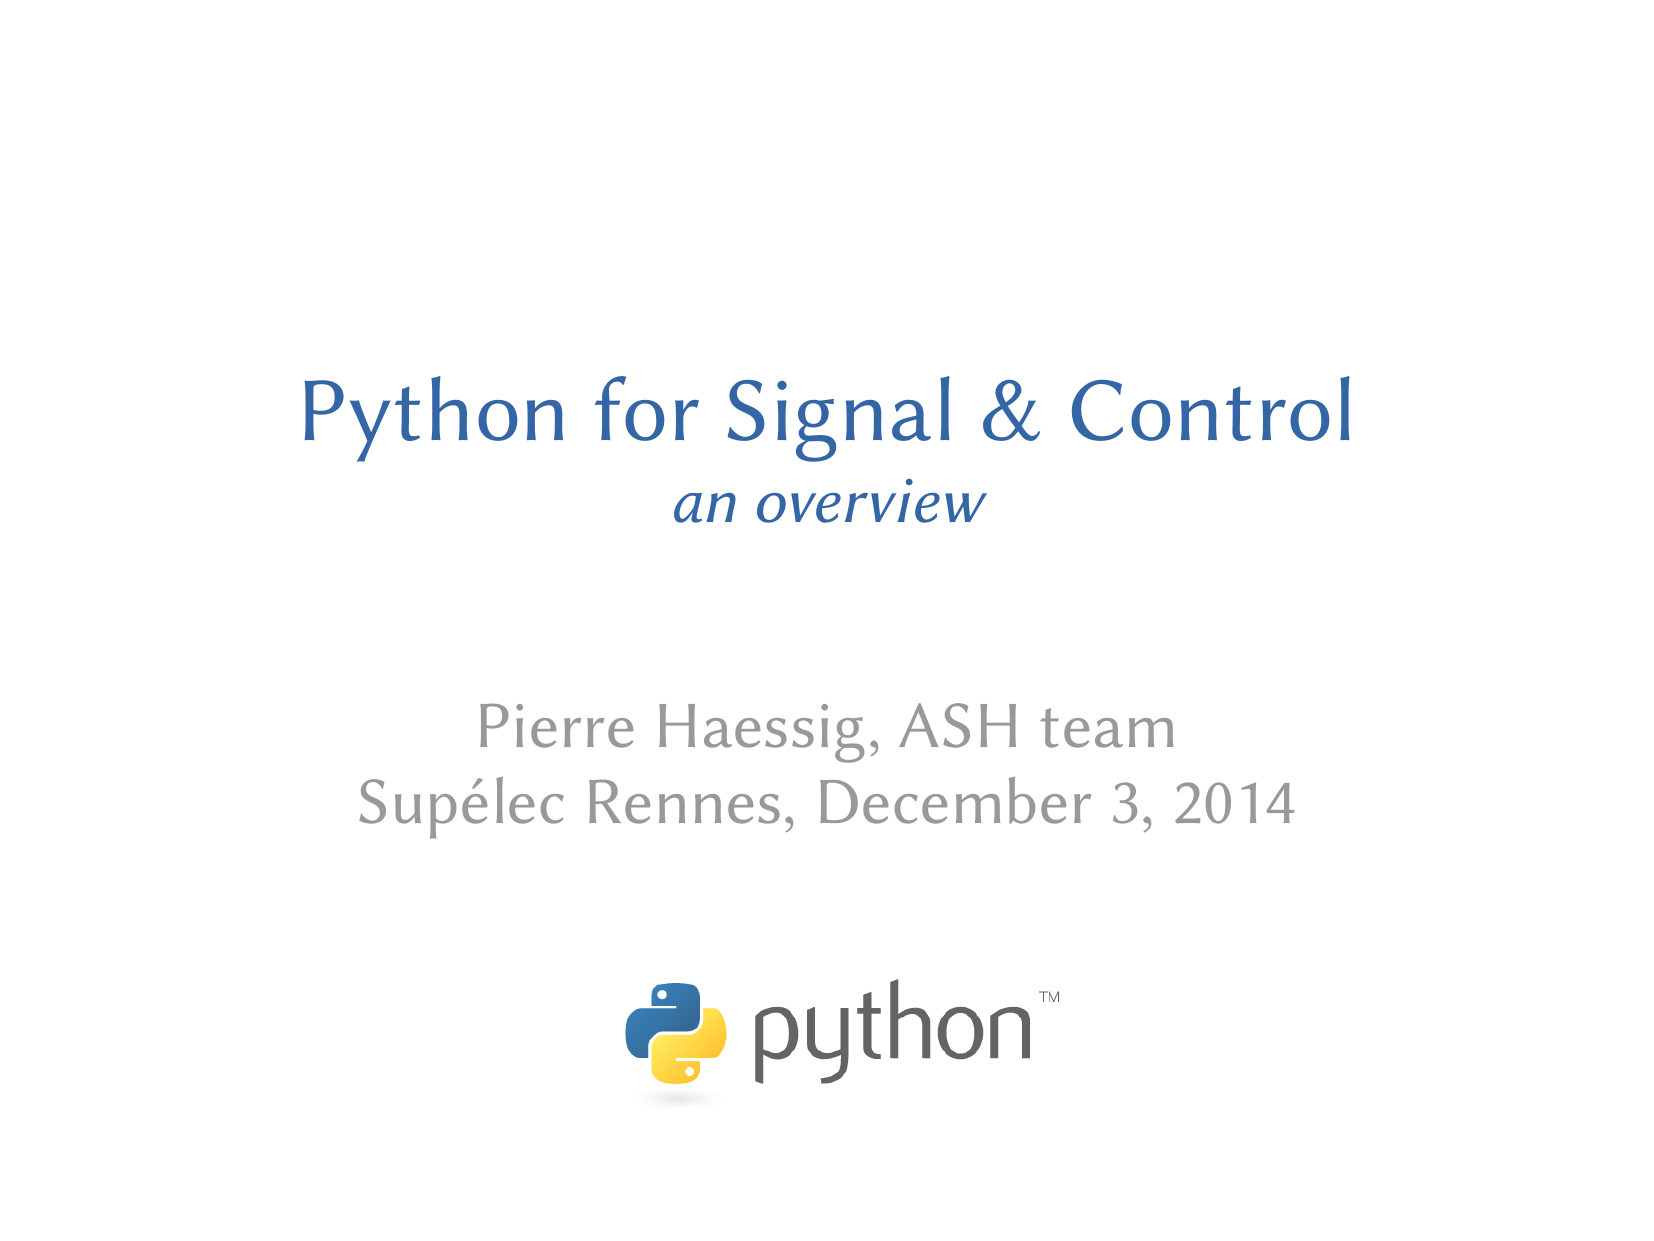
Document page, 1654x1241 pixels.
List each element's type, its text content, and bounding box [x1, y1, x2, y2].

subtitle Pierre Haessig, ASH team Supélec Rennes, December 3, 2014 [82, 290, 1571, 1010]
picture [553, 952, 1101, 1138]
